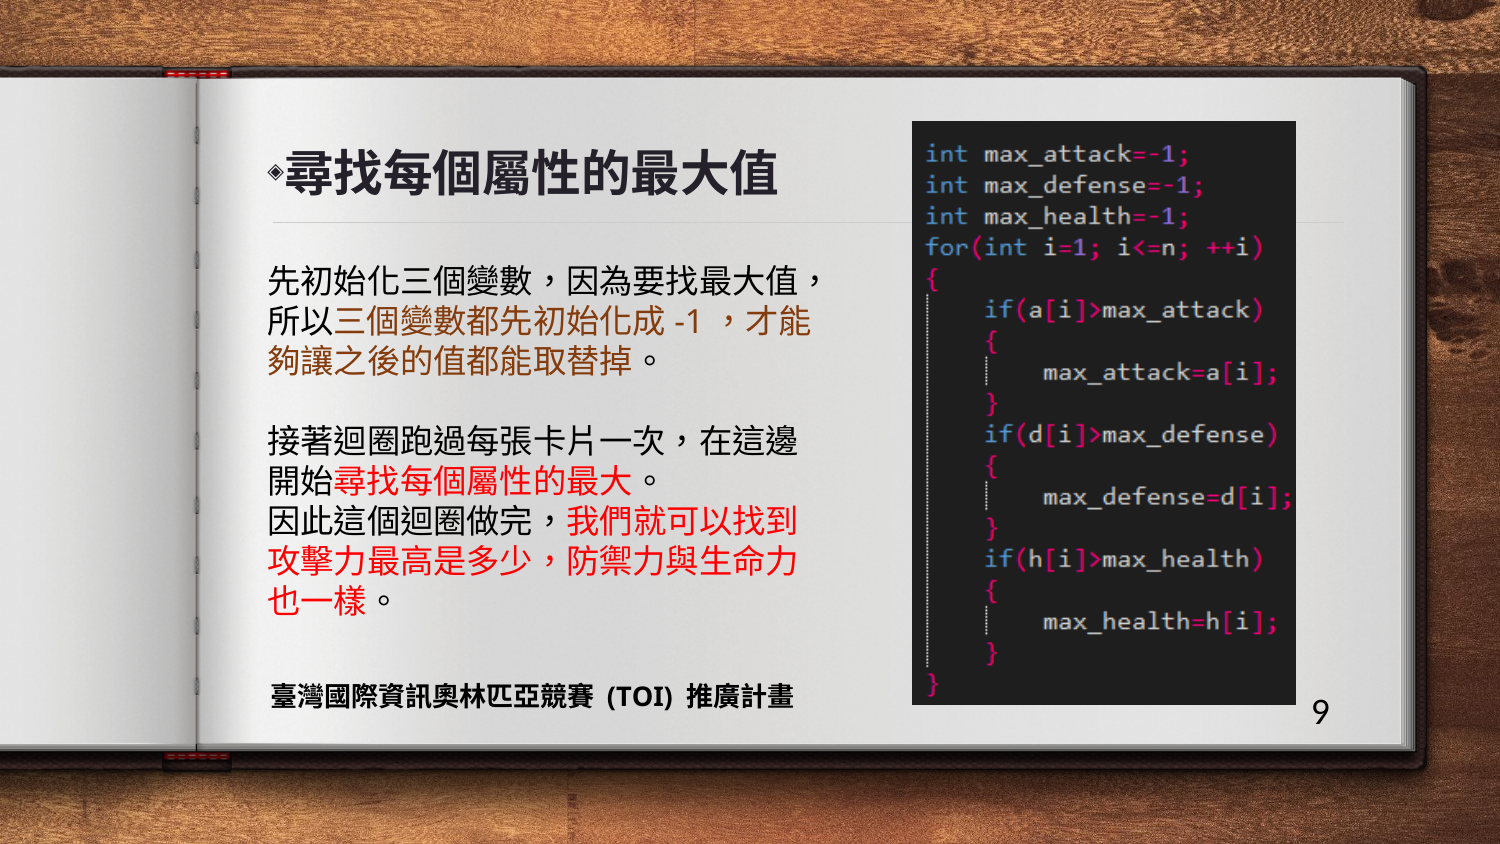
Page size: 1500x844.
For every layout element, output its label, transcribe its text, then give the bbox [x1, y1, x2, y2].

text_box 先初始化三個變數，因為要找最大值，所以三個變數都先初始化成-1，才能夠讓之後的值都能取替掉。 接著迴圈跑過每張卡片一次，在這邊開始尋找每個屬性的最大。 因此這個迴圈做完，我們就可以找到攻擊力最高是多少，防禦力與生命力也一樣。 [252, 253, 839, 632]
list 尋找每個屬性的最大值 [252, 126, 912, 216]
picture [912, 122, 1296, 705]
text_box [1295, 672, 1386, 737]
